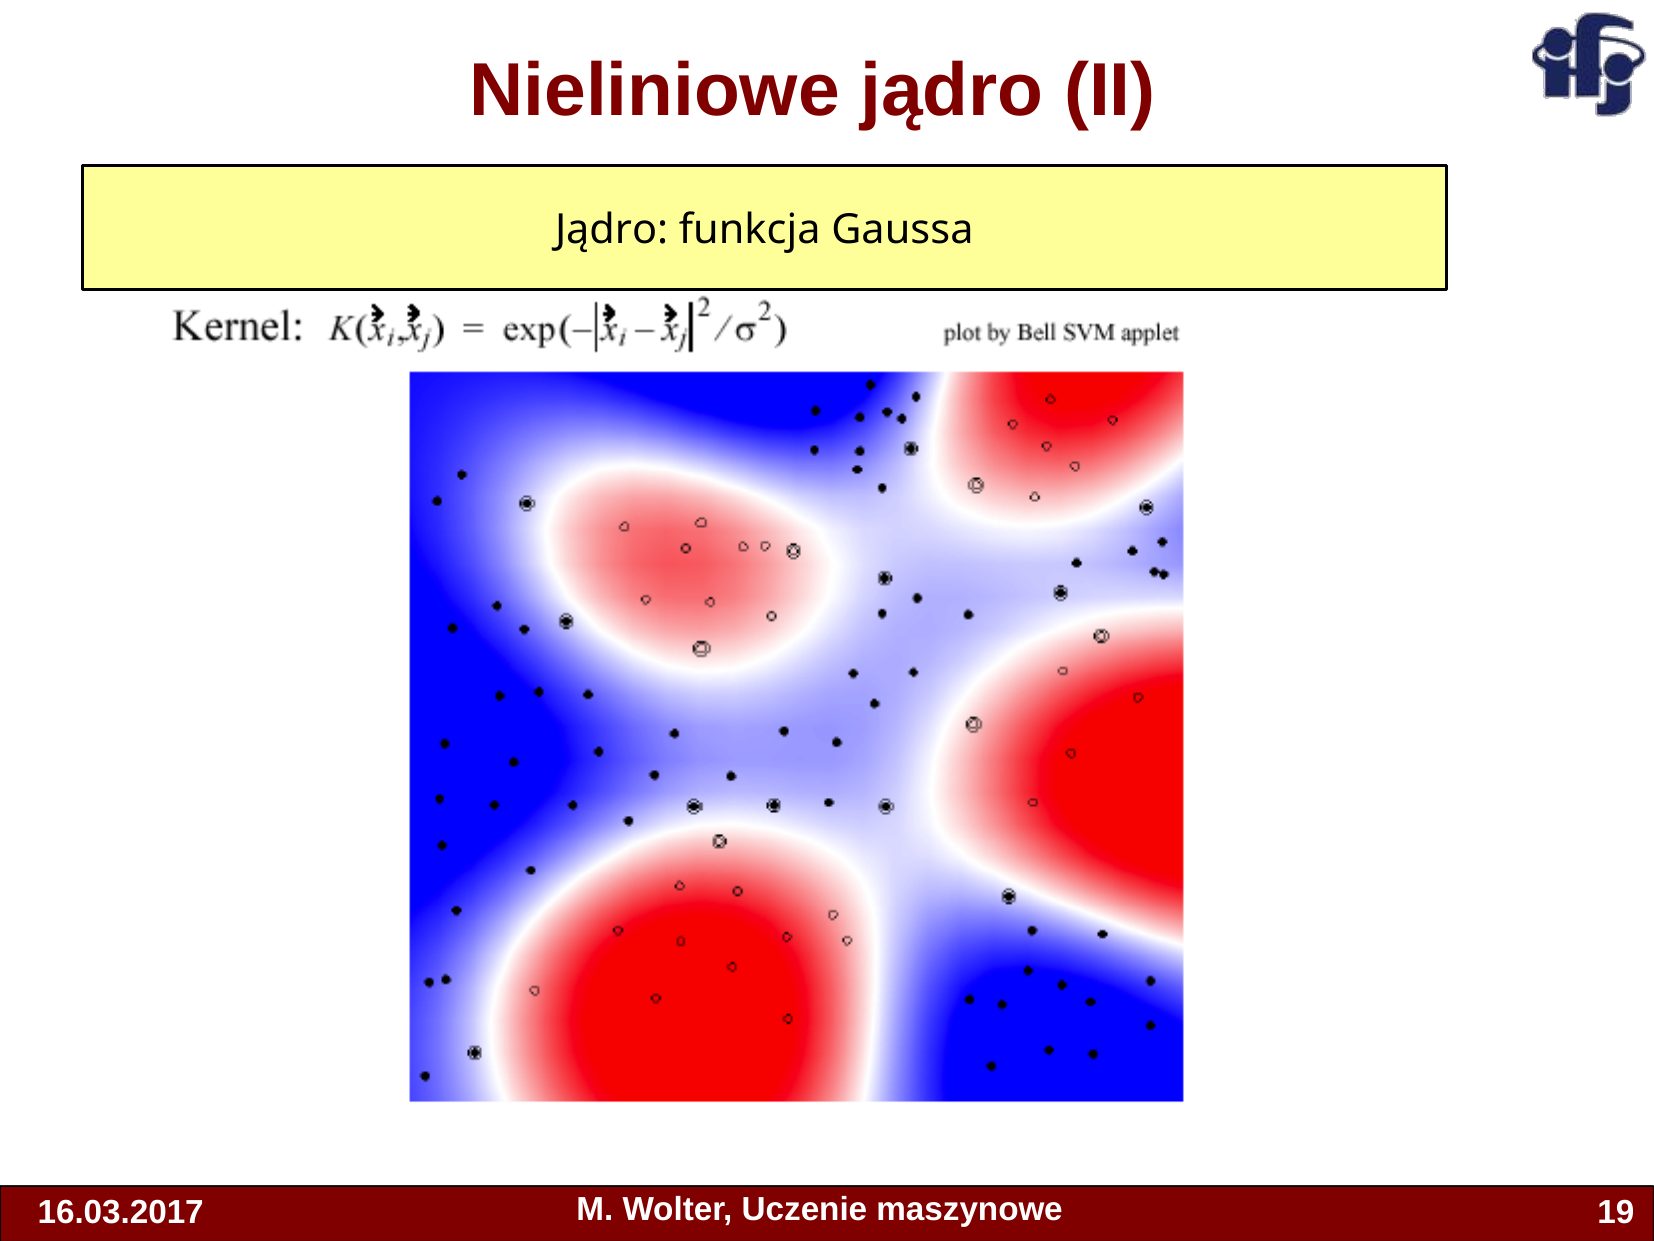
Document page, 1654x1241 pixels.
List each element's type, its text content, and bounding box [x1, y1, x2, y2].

chart [137, 290, 1447, 1134]
text_box Jądro: funkcja Gaussa [82, 165, 1447, 290]
title Nieliniowe jądro (II) [41, 0, 1585, 138]
picture [1585, 0, 1654, 129]
